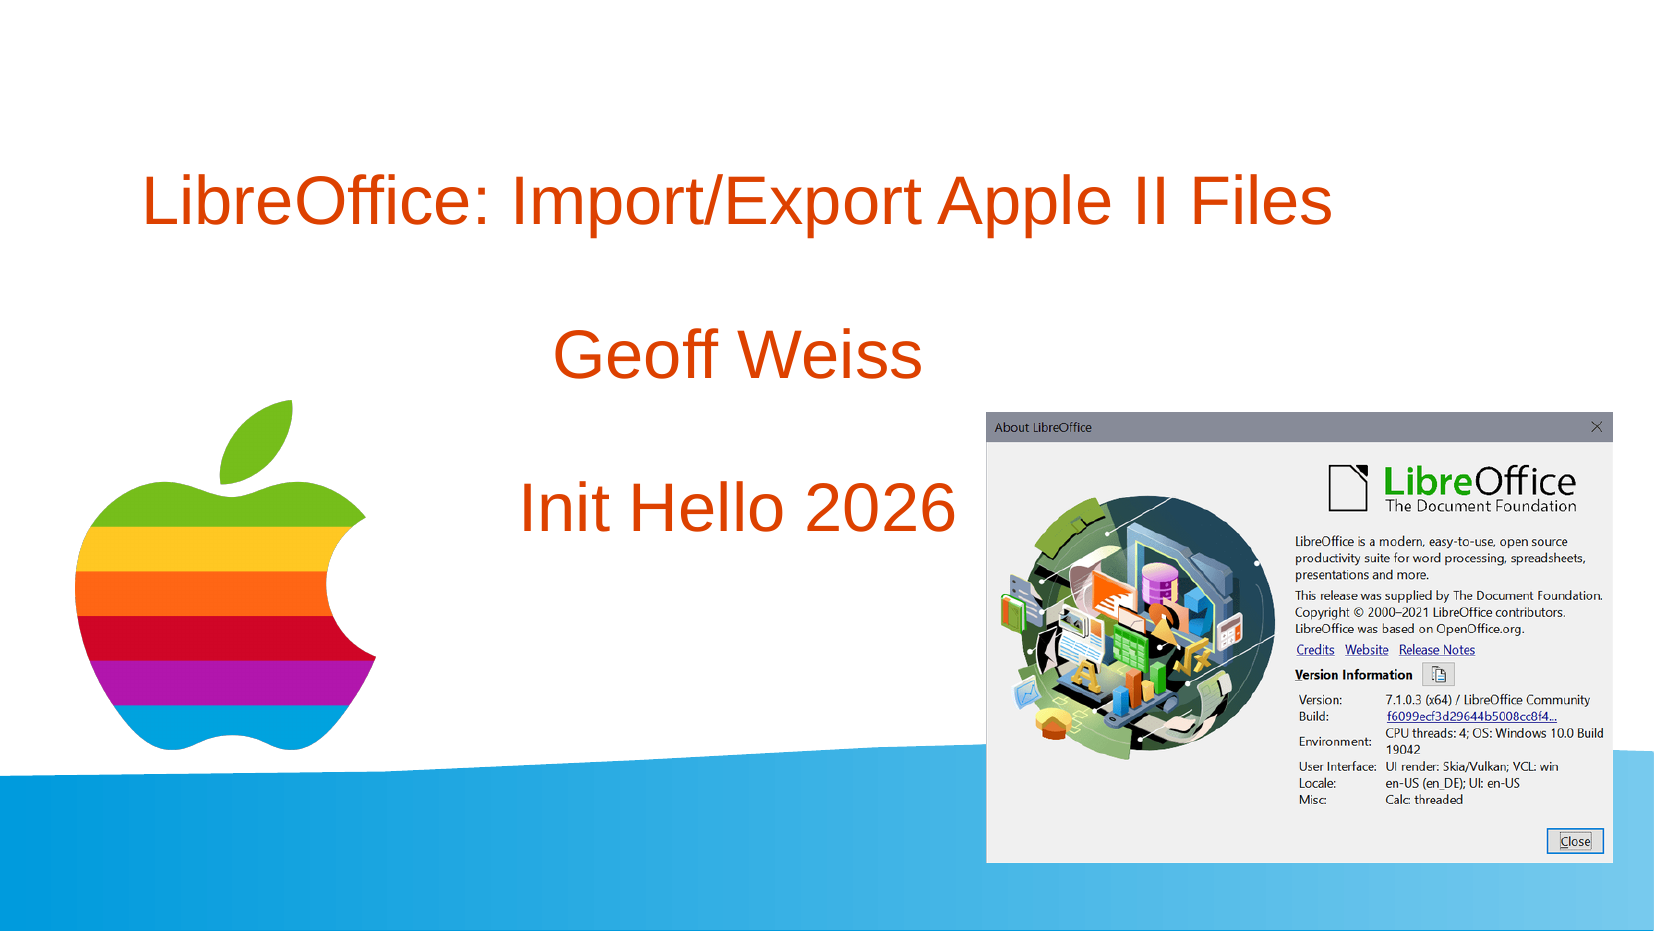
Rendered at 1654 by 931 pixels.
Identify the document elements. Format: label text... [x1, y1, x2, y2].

title LibreOffice: Import/Export Apple II Files Geoff Weiss Init Hello 2026 [0, 162, 1477, 547]
picture [75, 400, 376, 751]
picture [986, 412, 1613, 863]
